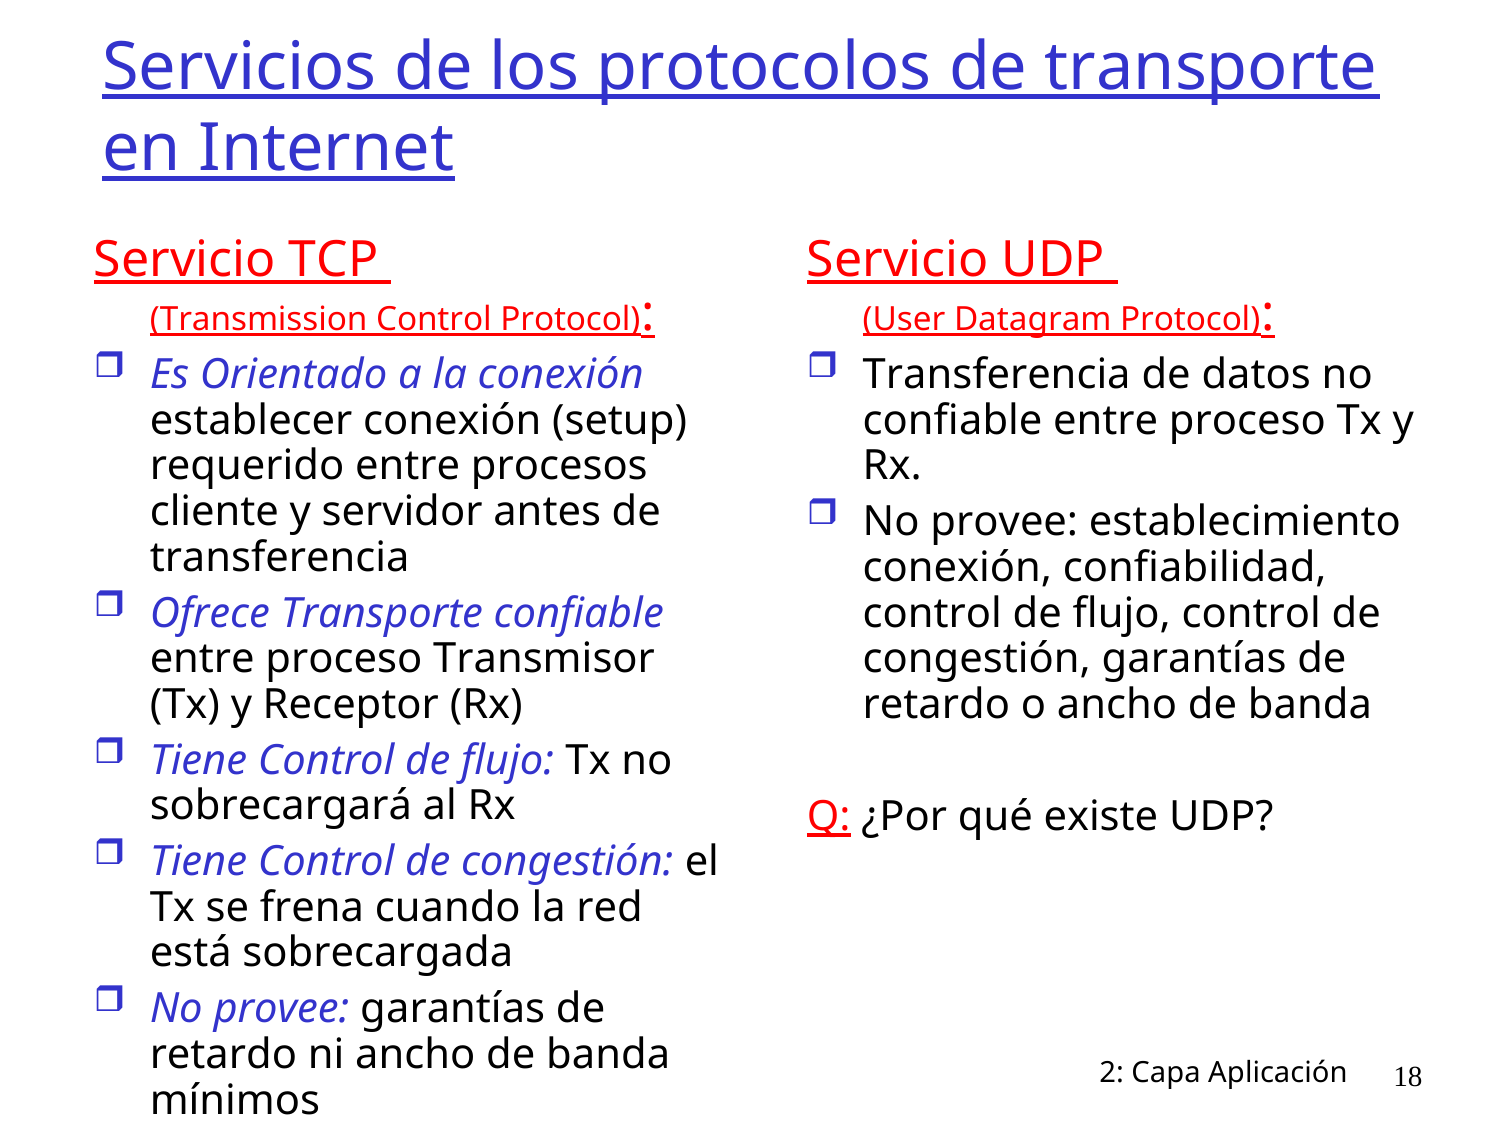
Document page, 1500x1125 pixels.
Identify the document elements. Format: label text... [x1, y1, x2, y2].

title Servicios de los protocolos de transporte en Internet [87, 15, 1463, 196]
list Servicio TCP (Transmission Control Protocol): Es Orientado a la conexión establecer conexión (setup) requerido entre procesos cliente y servidor antes de transferencia Ofrece Transporte confiable entre proceso Transmisor (Tx) y Receptor (Rx) Tiene Control de flujo: Tx no sobrecargará al Rx Tiene Control de congestión: el Tx se frena cuando la red está sobrecargada No provee: garantías de retardo ni ancho de banda mínimos [79, 224, 751, 1066]
list Servicio UDP (User Datagram Protocol): Transferencia de datos no confiable entre proceso Tx y Rx. No provee: establecimiento conexión, confiabilidad, control de flujo, control de congestión, garantías de retardo o ancho de banda Q: ¿Por qué existe UDP? [792, 224, 1464, 1066]
